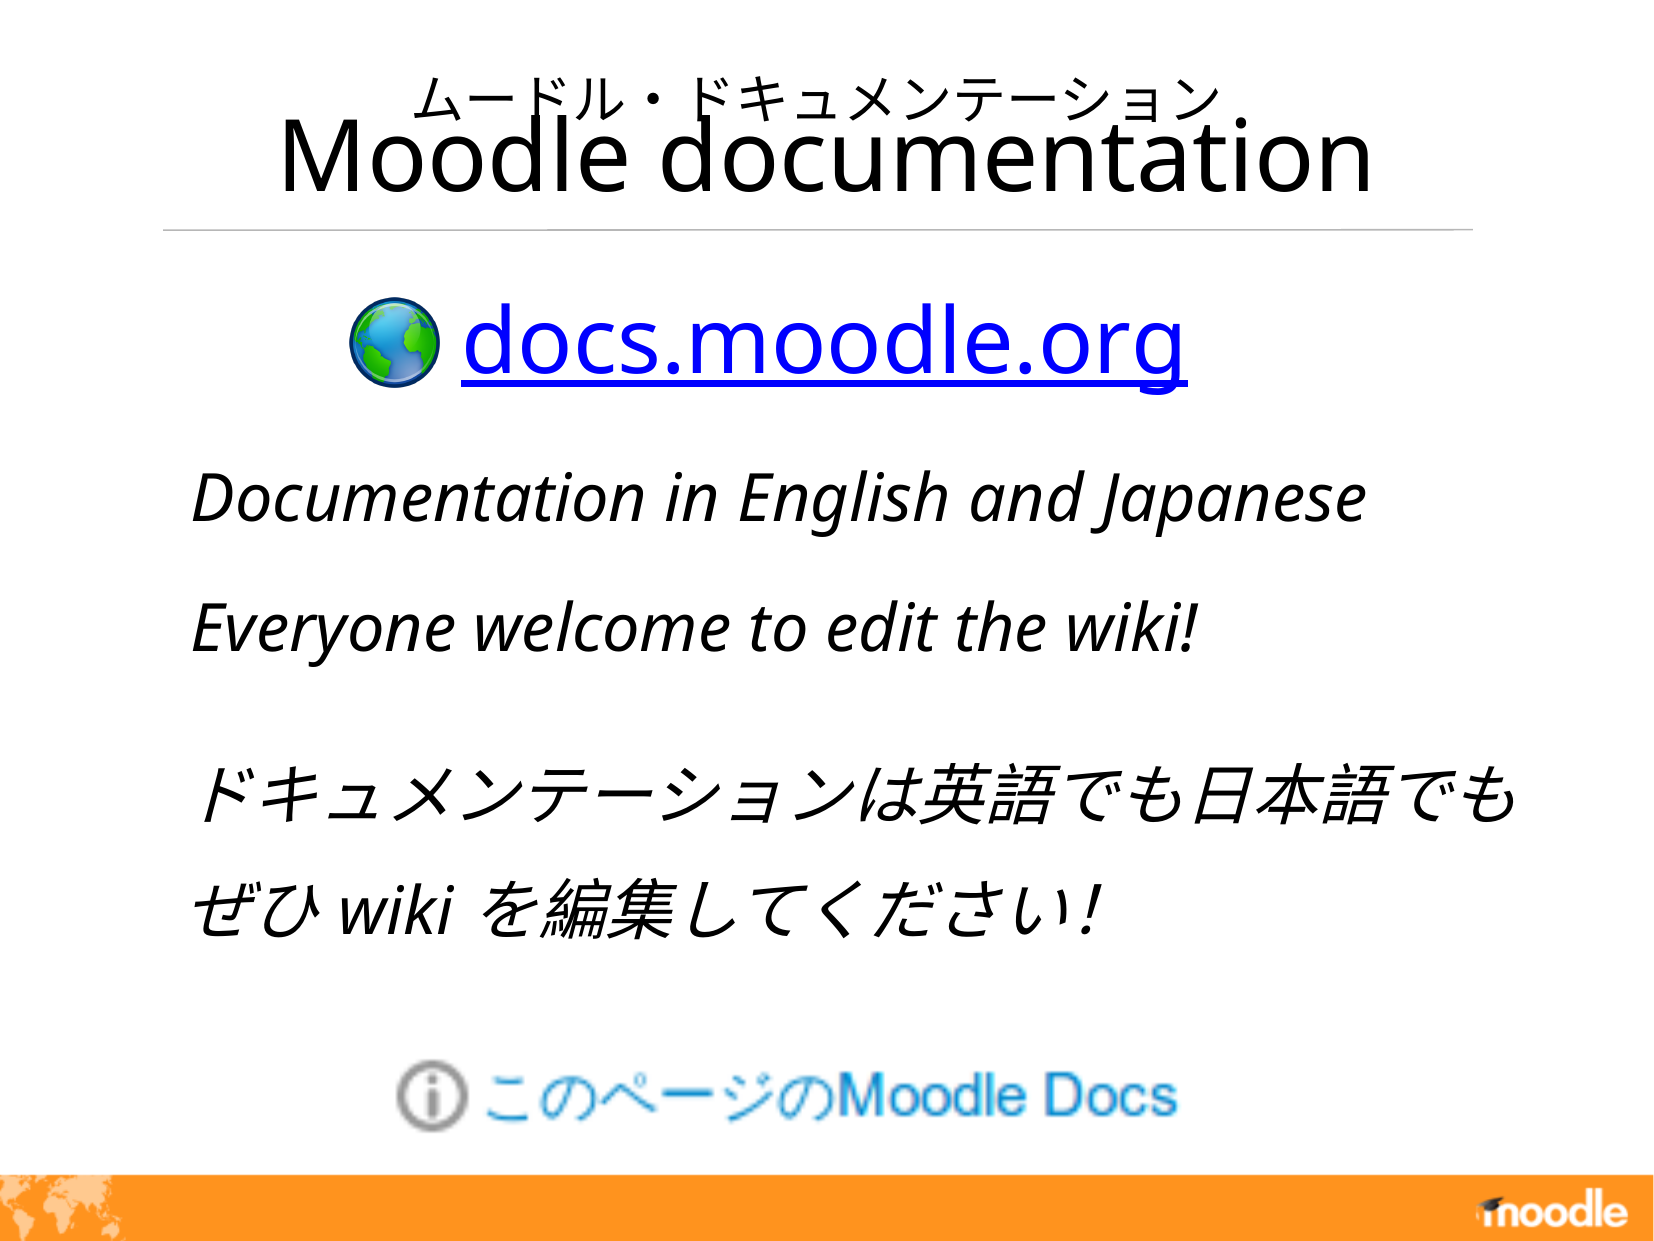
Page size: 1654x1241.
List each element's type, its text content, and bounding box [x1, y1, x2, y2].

text_box ムードル・ドキュメンテーション [360, 49, 1306, 125]
text_box ドキュメンテーションは英語でも日本語でも ぜひwikiを編集してください！ [135, 735, 1546, 946]
picture [0, 1022, 1654, 1241]
text_box Documentation in English and Japanese Everyone welcome to edit the wiki! [140, 442, 1486, 653]
picture [349, 297, 440, 388]
title Moodle documentation [82, 49, 1571, 257]
text_box docs.moodle.org [410, 268, 1352, 389]
